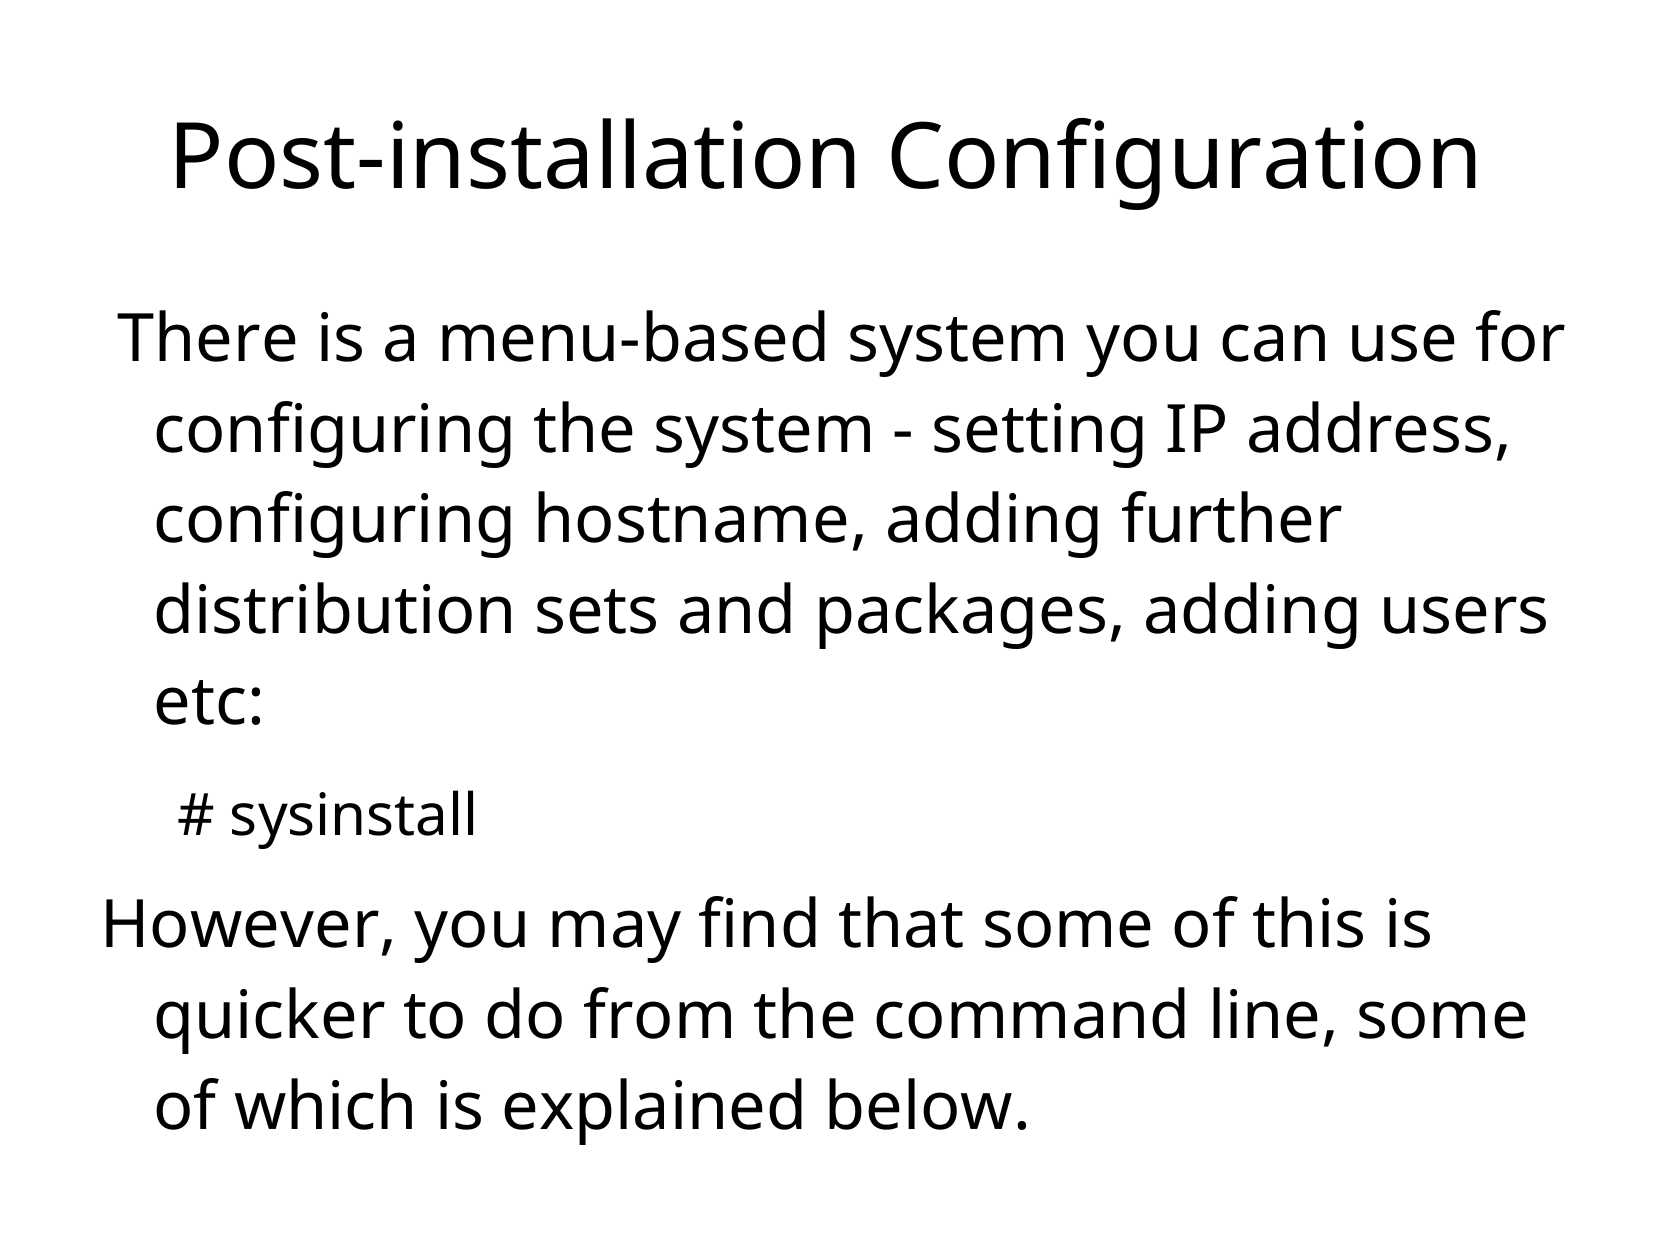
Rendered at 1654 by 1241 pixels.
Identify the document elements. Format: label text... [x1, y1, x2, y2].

list There is a menu-based system you can use for configuring the system - setting IP address, configuring hostname, adding further distribution sets and packages, adding users etc: # sysinstall However, you may find that some of this is quicker to do from the command line, some of which is explained below. [82, 290, 1571, 1109]
title Post-installation Configuration [82, 49, 1571, 257]
